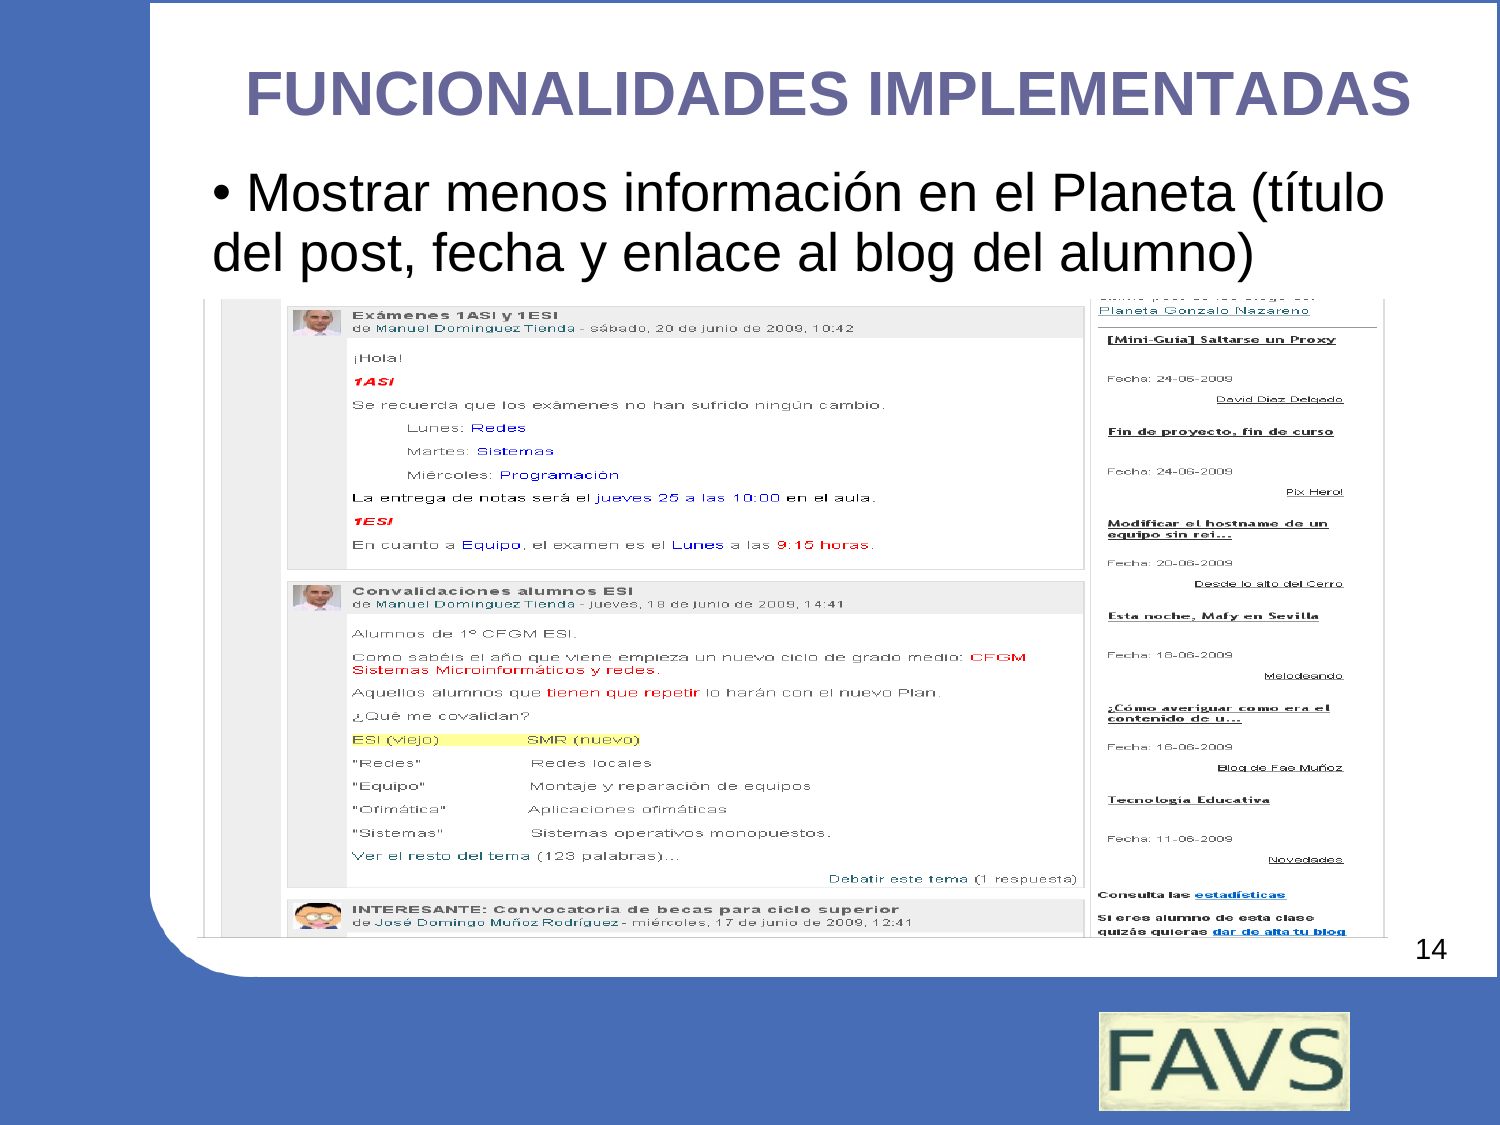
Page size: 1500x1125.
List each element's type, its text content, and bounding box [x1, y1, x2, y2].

subtitle Mostrar menos información en el Planeta (título del post, fecha y enlace al blog del alumno) [212, 161, 1448, 283]
picture [0, 0, 1500, 1125]
title FUNCIONALIDADES IMPLEMENTADAS [212, 24, 1447, 161]
